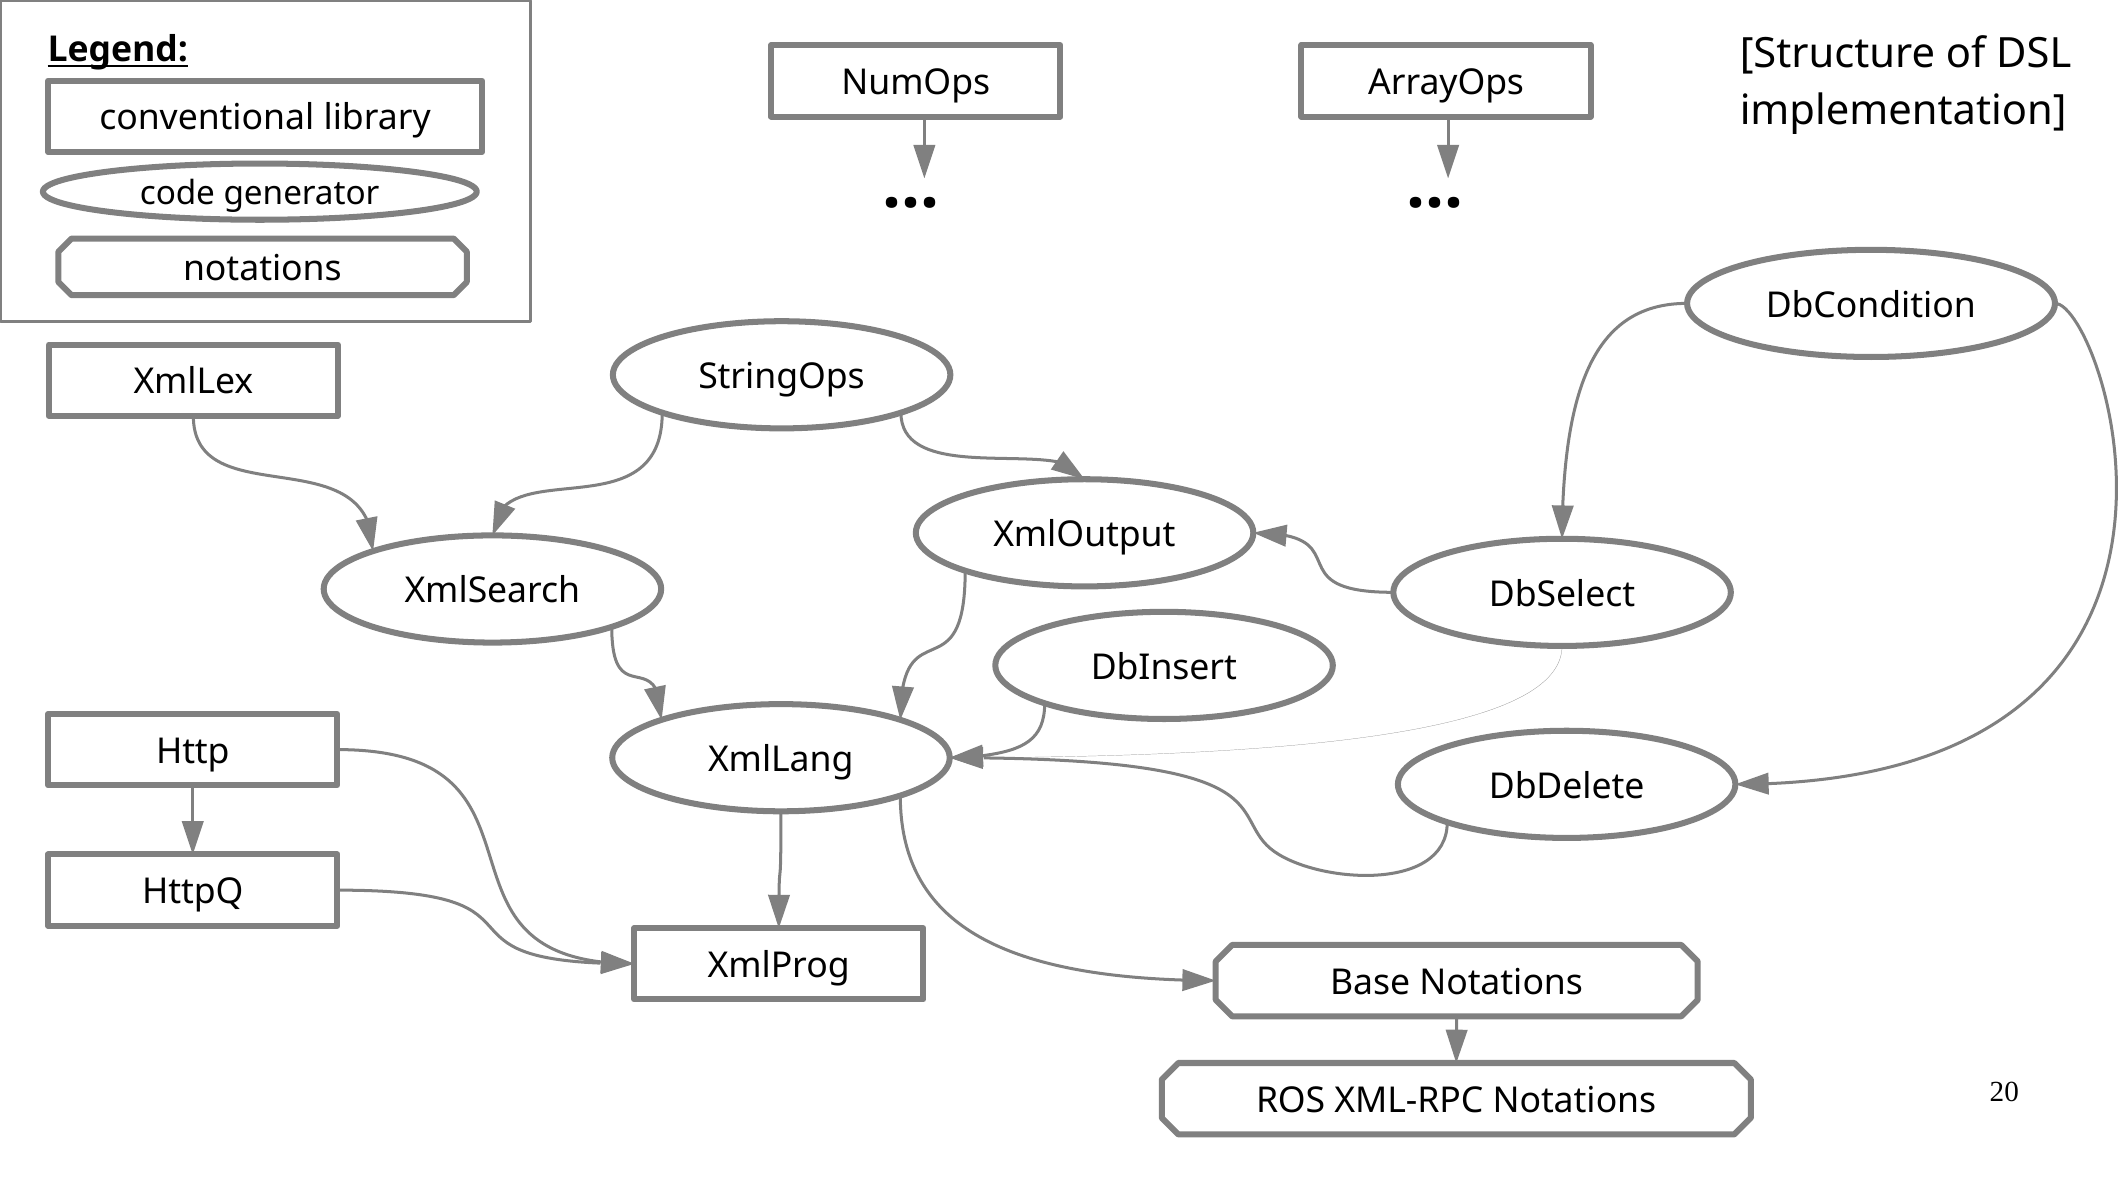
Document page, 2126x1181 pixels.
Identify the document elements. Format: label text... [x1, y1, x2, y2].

text_box DbCondition [1687, 249, 2055, 357]
text_box DbSelect [1393, 538, 1731, 646]
text_box notations [58, 238, 467, 296]
text_box NumOps [771, 45, 1061, 117]
text_box code generator [42, 163, 477, 220]
text_box DbInsert [995, 611, 1333, 719]
text_box Http [48, 713, 338, 786]
text_box ... [1391, 128, 1501, 222]
text_box Base Notations [1215, 944, 1698, 1017]
text_box conventional library [48, 80, 483, 153]
text_box XmlLang [612, 704, 950, 812]
text_box XmlProg [634, 928, 924, 1000]
text_box Legend: [33, 16, 260, 73]
text_box XmlLex [48, 344, 338, 416]
text_box ROS XML-RPC Notations [1161, 1062, 1751, 1135]
text_box DbDelete [1397, 730, 1736, 838]
text_box [Structure of DSL implementation] [1725, 15, 2116, 128]
text_box ... [867, 128, 978, 222]
text_box XmlSearch [323, 535, 662, 643]
text_box StringOps [612, 321, 951, 429]
text_box ArrayOps [1301, 45, 1591, 117]
text_box XmlOutput [915, 479, 1254, 587]
text_box HttpQ [48, 854, 338, 926]
